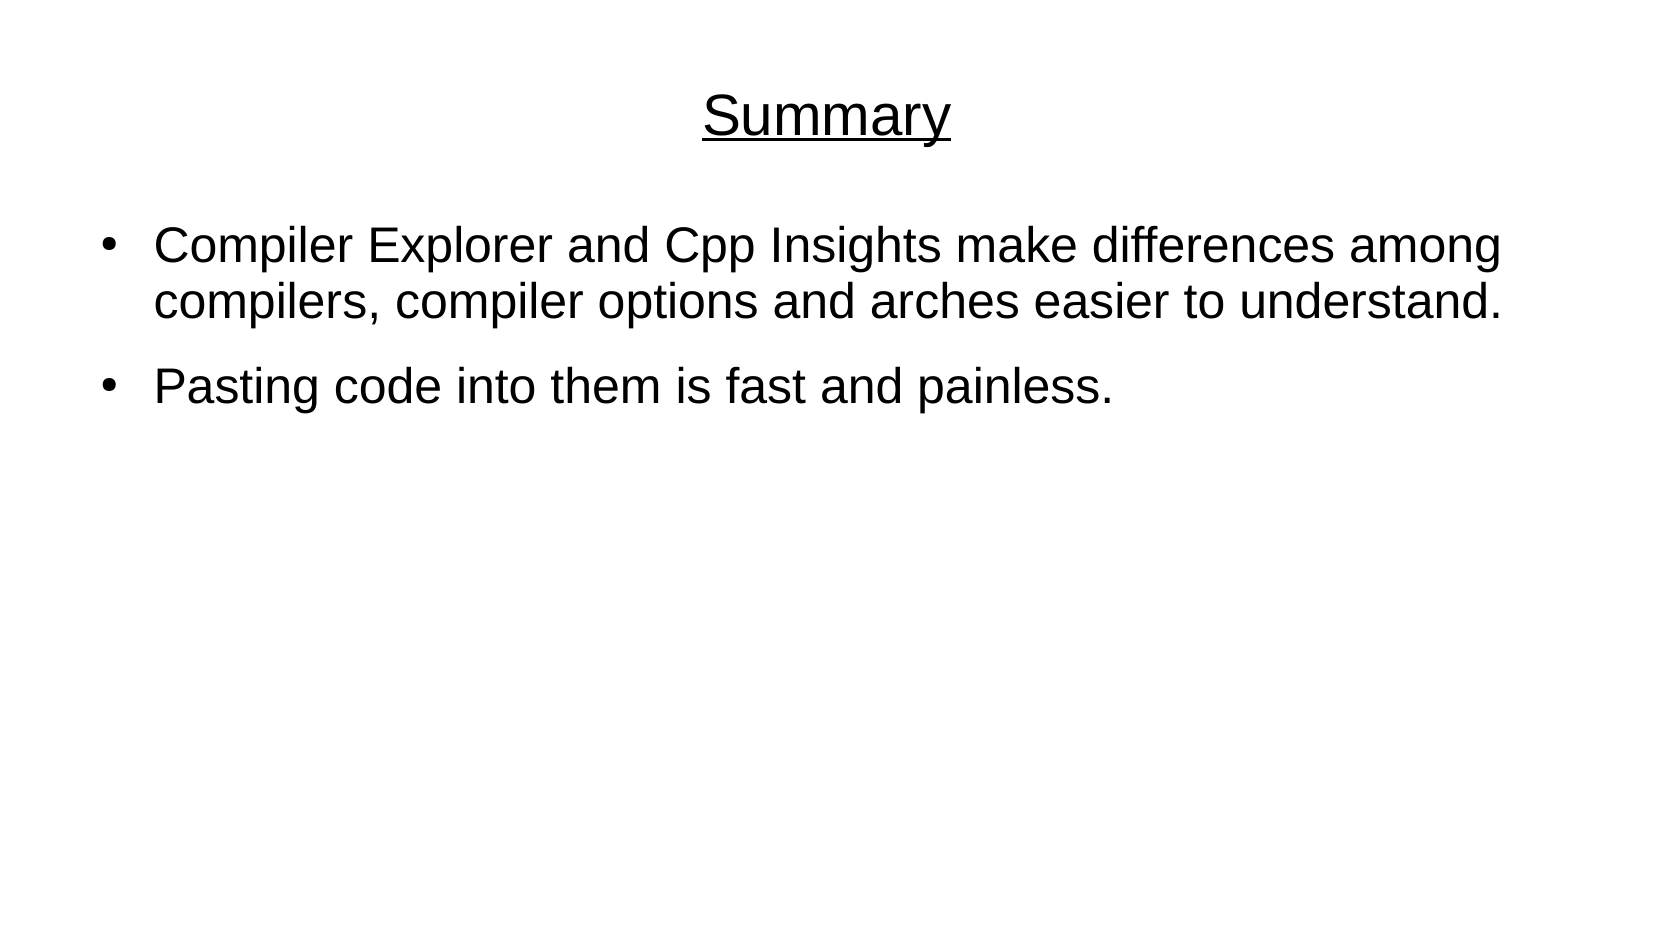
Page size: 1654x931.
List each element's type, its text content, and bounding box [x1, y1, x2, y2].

title Summary [82, 37, 1571, 193]
list Compiler Explorer and Cpp Insights make differences among compilers, compiler options and arches easier to understand. Pasting code into them is fast and painless. [82, 217, 1571, 758]
